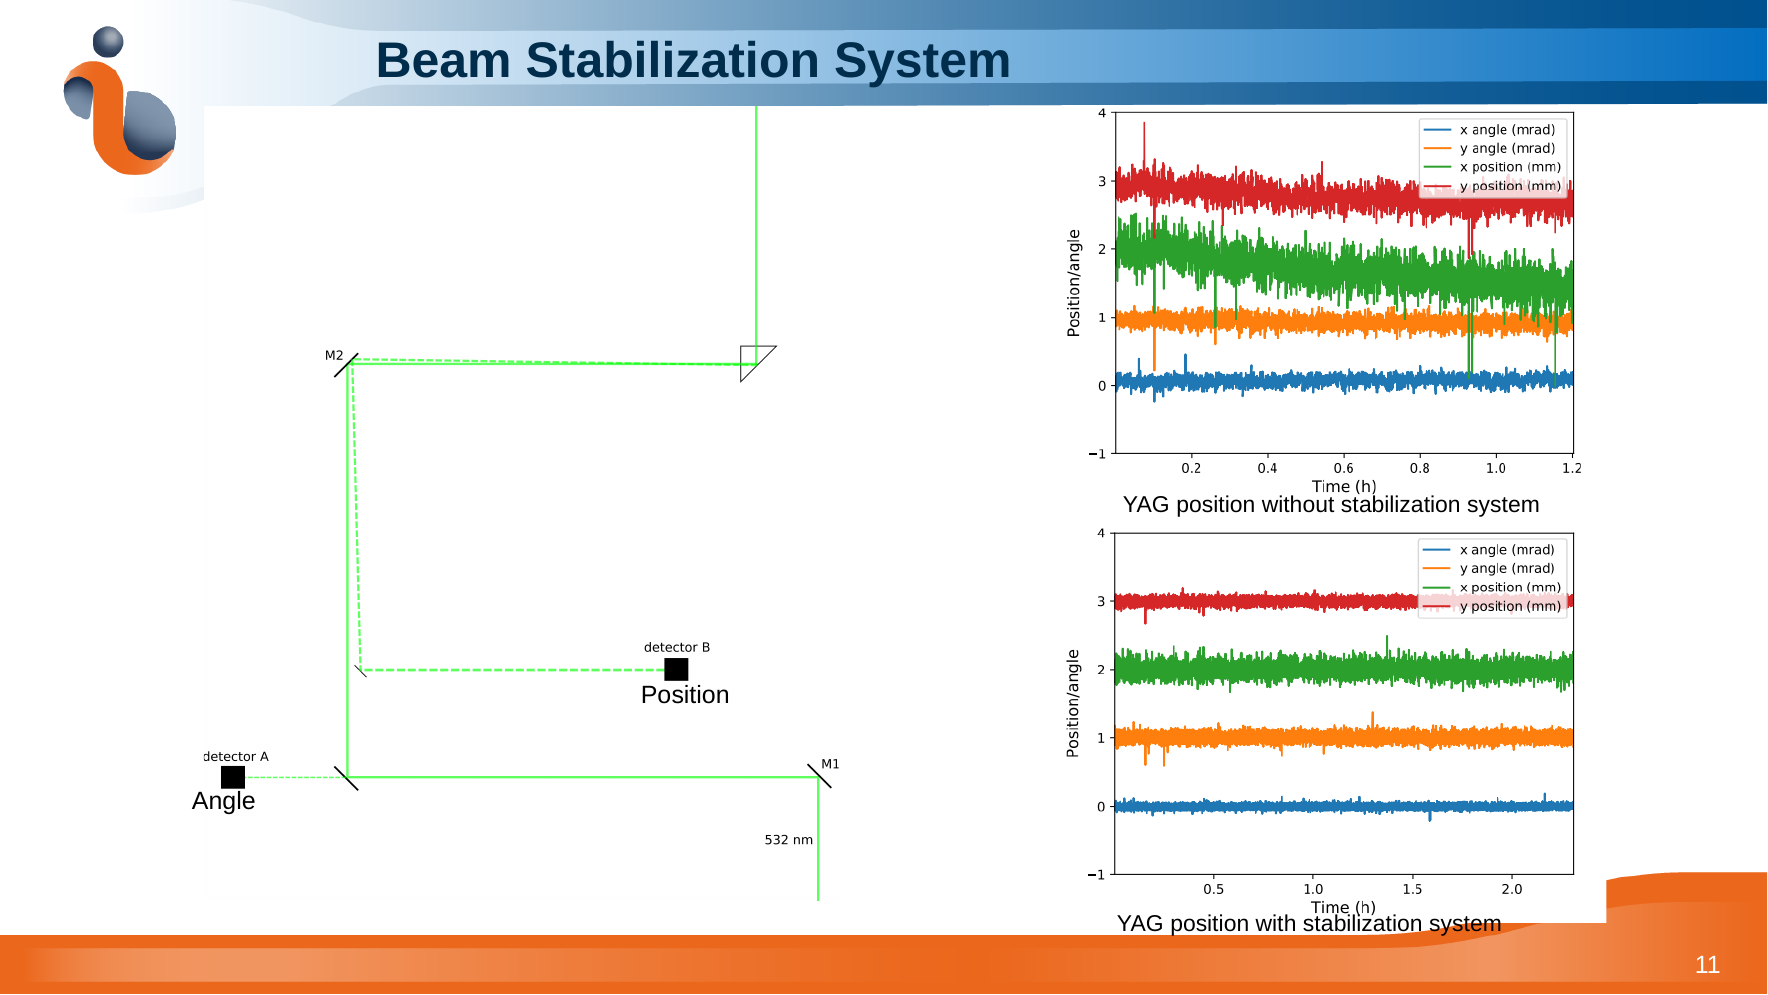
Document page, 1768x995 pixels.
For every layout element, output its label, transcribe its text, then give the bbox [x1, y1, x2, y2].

text_box Angle [177, 779, 331, 839]
text_box Position [625, 673, 780, 733]
title Beam Stabilization System [375, 24, 1309, 96]
text_box YAG position with stabilization system [1102, 903, 1560, 969]
picture [0, 0, 1768, 994]
text_box YAG position without stabilization system [1108, 484, 1565, 550]
